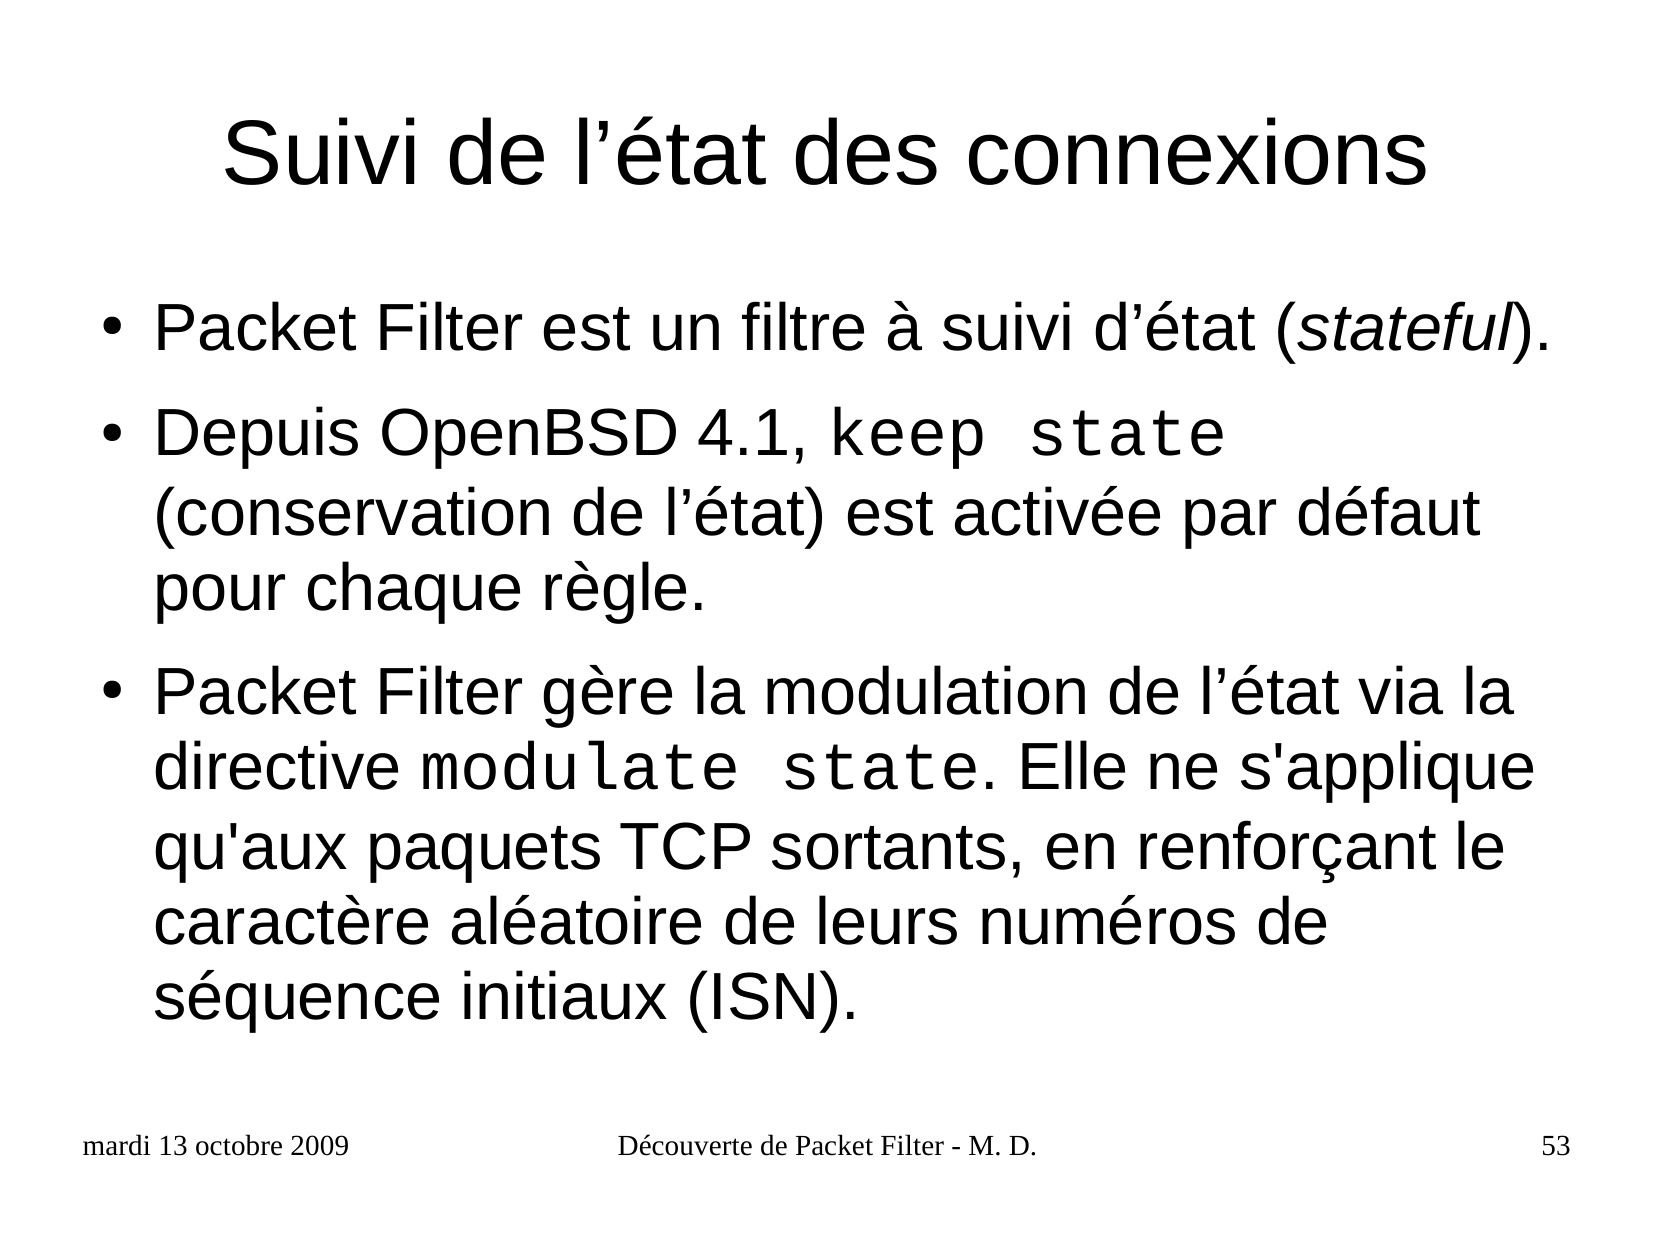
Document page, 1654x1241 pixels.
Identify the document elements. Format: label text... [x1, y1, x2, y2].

list Packet Filter est un filtre à suivi d’état (stateful). Depuis OpenBSD 4.1, keep state (conservation de l’état) est activée par défaut pour chaque règle. Packet Filter gère la modulation de l’état via la directive modulate state. Elle ne s'applique qu'aux paquets TCP sortants, en renforçant le caractère aléatoire de leurs numéros de séquence initiaux (ISN). [82, 290, 1571, 1094]
title Suivi de l’état des connexions [82, 49, 1571, 257]
